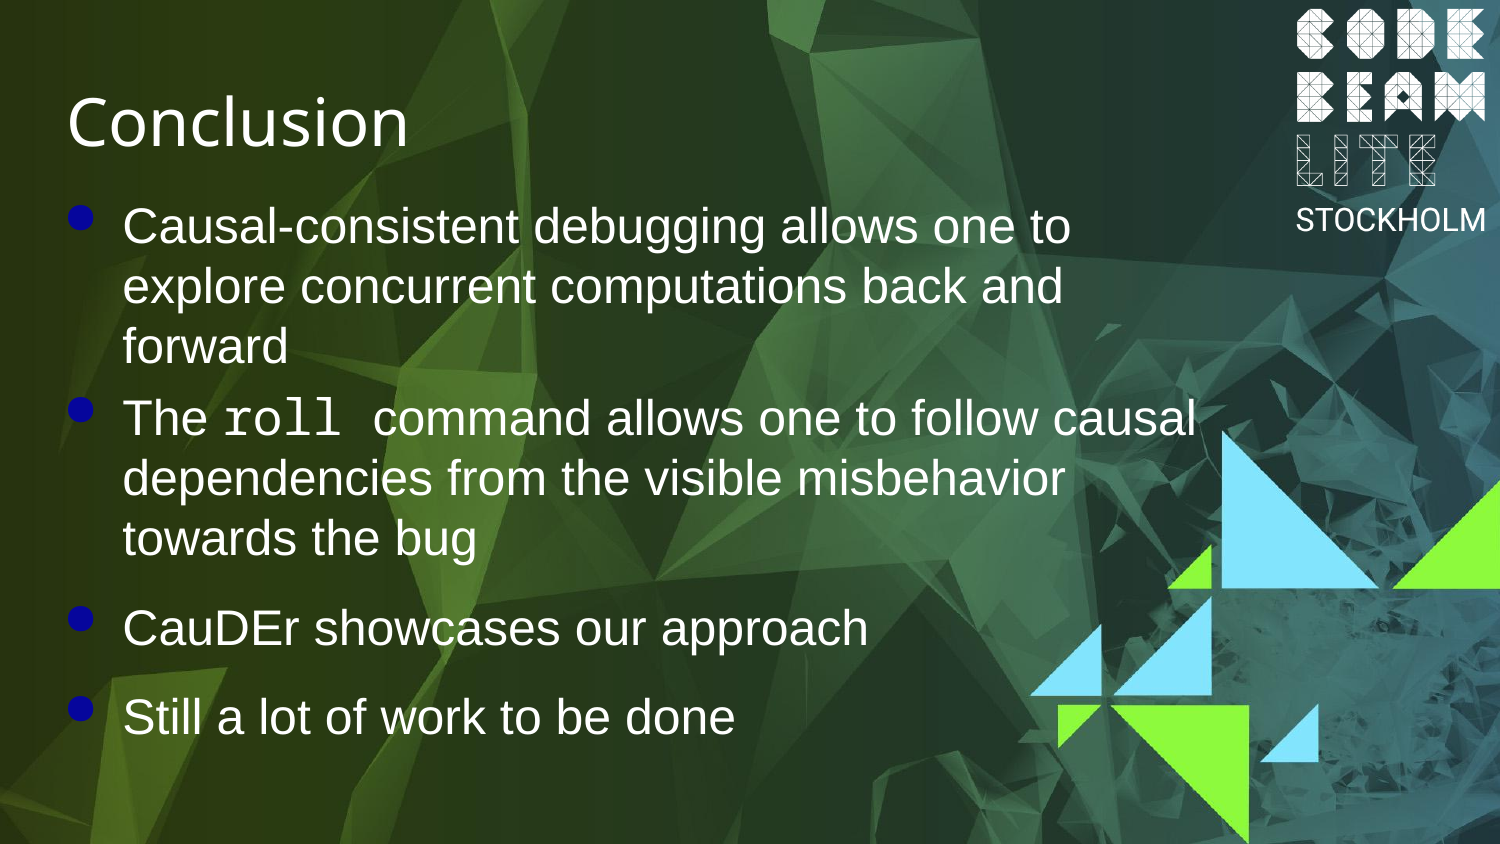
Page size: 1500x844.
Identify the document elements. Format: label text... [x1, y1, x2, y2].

picture [0, 0, 1500, 844]
list Causal-consistent debugging allows one to explore concurrent computations back and forward The roll command allows one to follow causal dependencies from the visible misbehavior towards the bug CauDEr showcases our approach Still a lot of work to be done [51, 189, 1229, 750]
title Conclusion [51, 72, 1449, 167]
